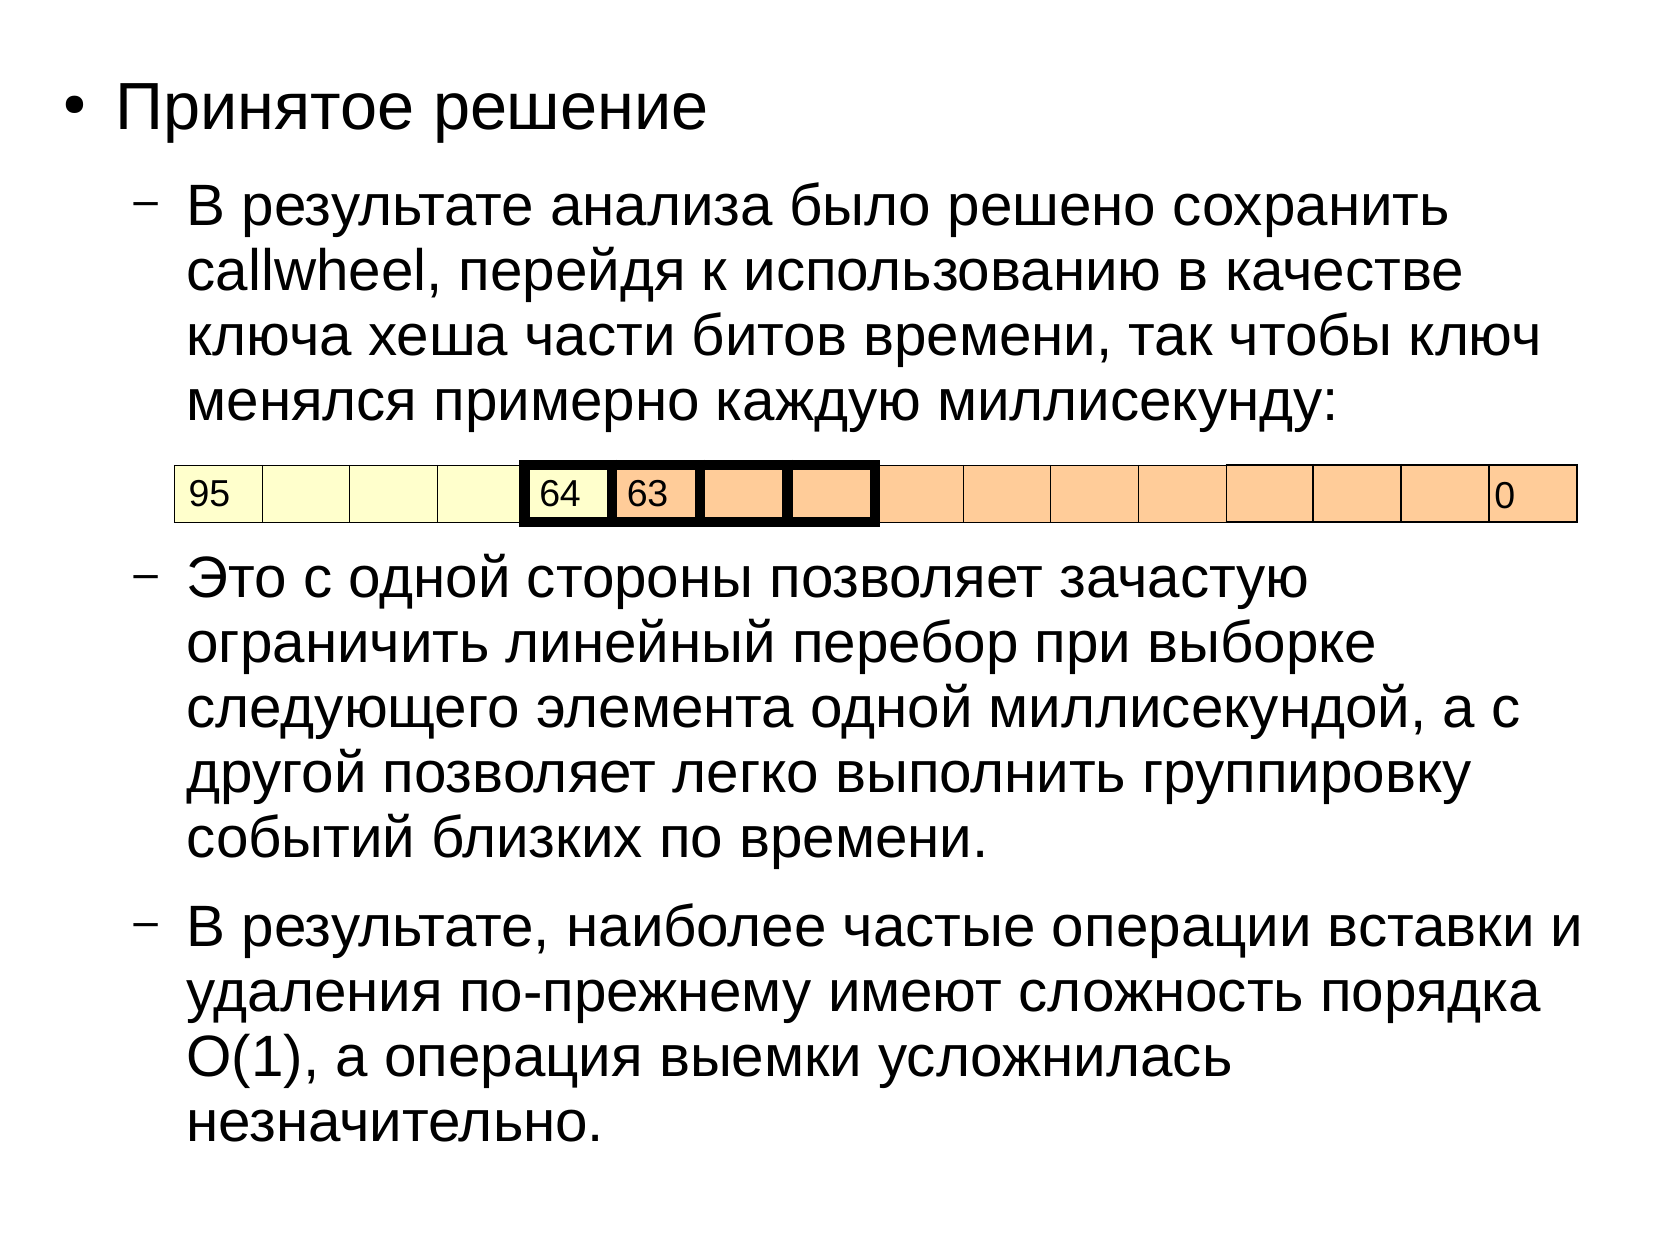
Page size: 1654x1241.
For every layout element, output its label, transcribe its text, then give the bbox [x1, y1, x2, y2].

table_header [1227, 466, 1312, 521]
table_header [263, 466, 349, 522]
table_header [793, 470, 870, 517]
list Принятое решение В результате анализа было решено сохранить callwheel, перейдя к использованию в качестве ключа хеша части битов времени, так чтобы ключ менялся примерно каждую миллисекунду: Это с одной стороны позволяет зачастую ограничить линейный перебор при выборке следующего элемента одной миллисекундой, а с другой позволяет легко выполнить группировку событий близких по времени. В результате, наиболее частые операции вставки и удаления по-прежнему имеют сложность порядка O(1), а операция выемки усложнилась незначительно. [45, 68, 1621, 1221]
table_header [1139, 466, 1226, 522]
table_header 95 [175, 466, 262, 522]
table_header [350, 466, 437, 522]
table_header [438, 466, 519, 522]
table_header [880, 466, 963, 522]
table_header [1402, 466, 1488, 521]
table_header [705, 470, 782, 517]
table_header [1051, 466, 1138, 522]
table_header [1314, 466, 1400, 521]
table_header [964, 466, 1050, 522]
table_header 0 [1490, 466, 1576, 521]
table_header 64 [530, 470, 607, 517]
table_header 63 [617, 470, 695, 517]
